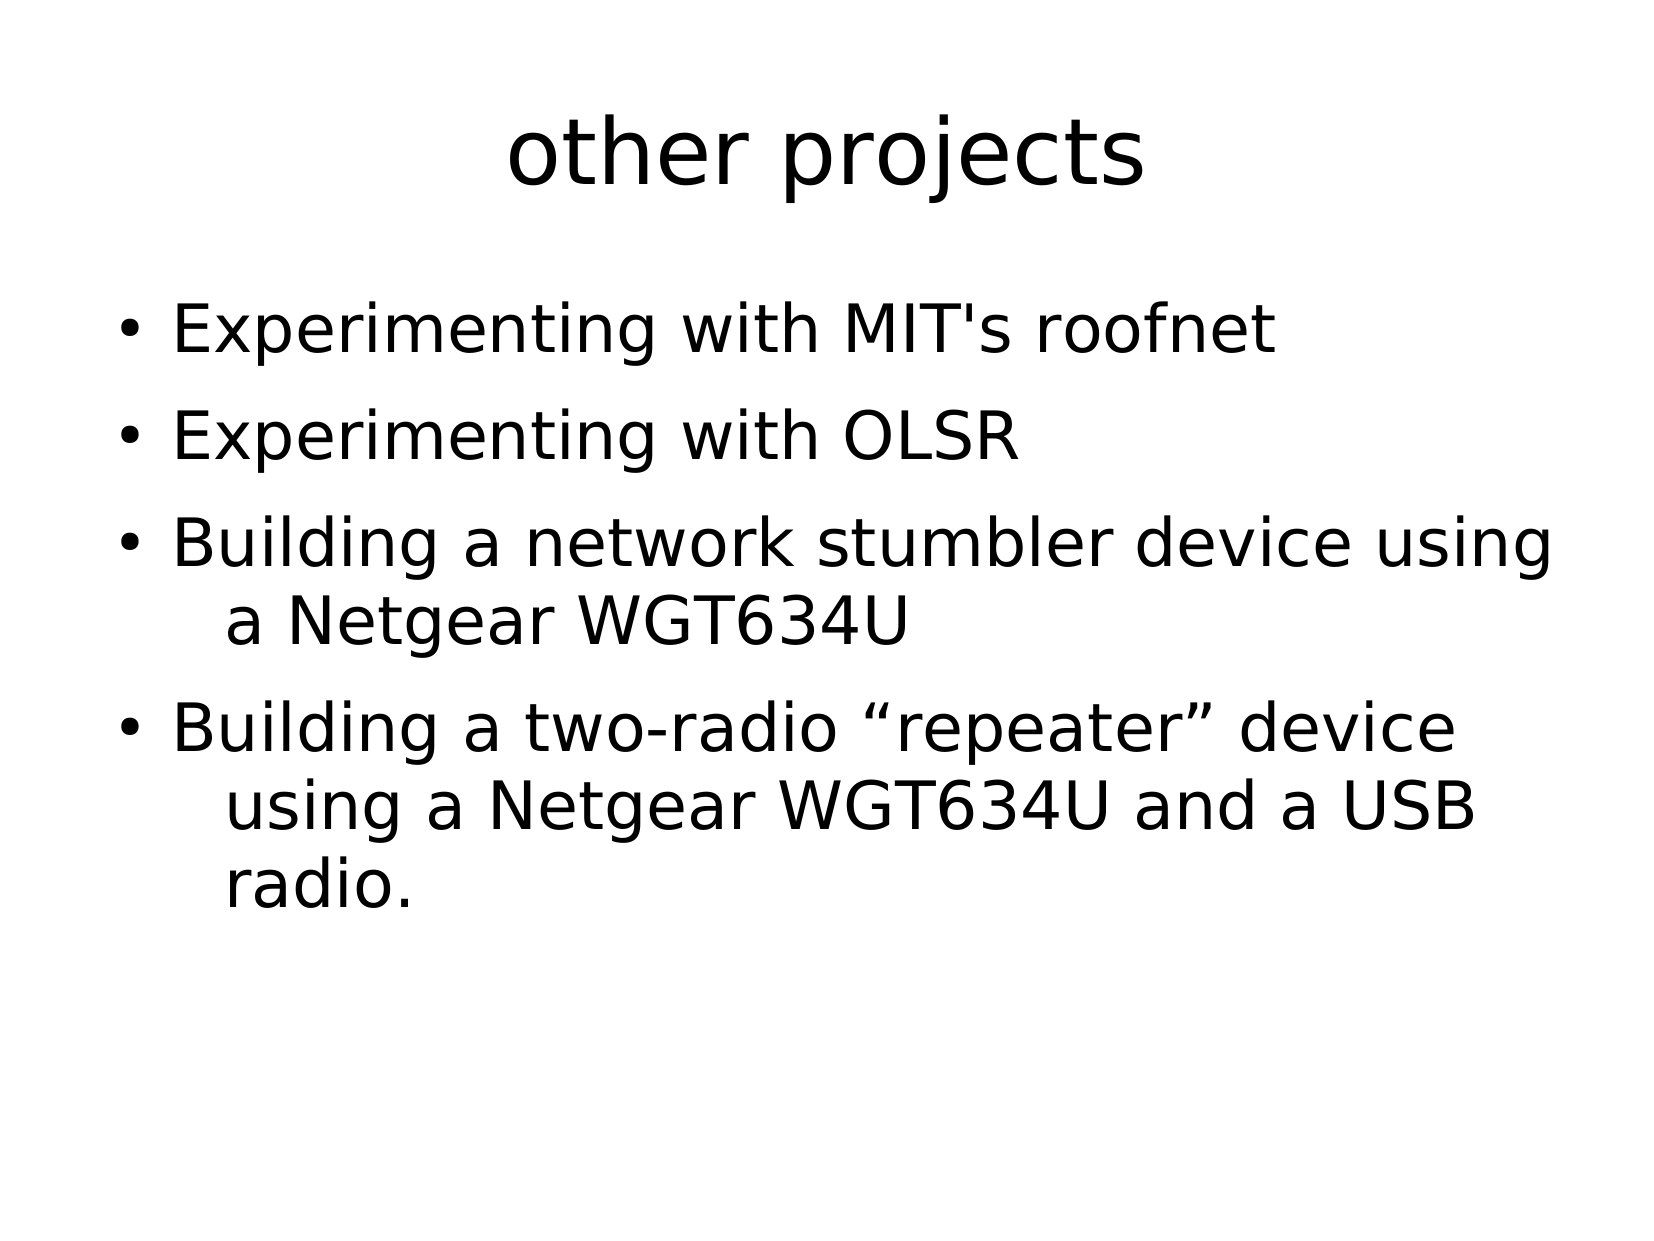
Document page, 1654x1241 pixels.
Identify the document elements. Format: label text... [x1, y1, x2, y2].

title other projects [82, 49, 1571, 257]
list Experimenting with MIT's roofnet Experimenting with OLSR Building a network stumbler device using a Netgear WGT634U Building a two-radio “repeater” device using a Netgear WGT634U and a USB radio. [82, 290, 1571, 1109]
